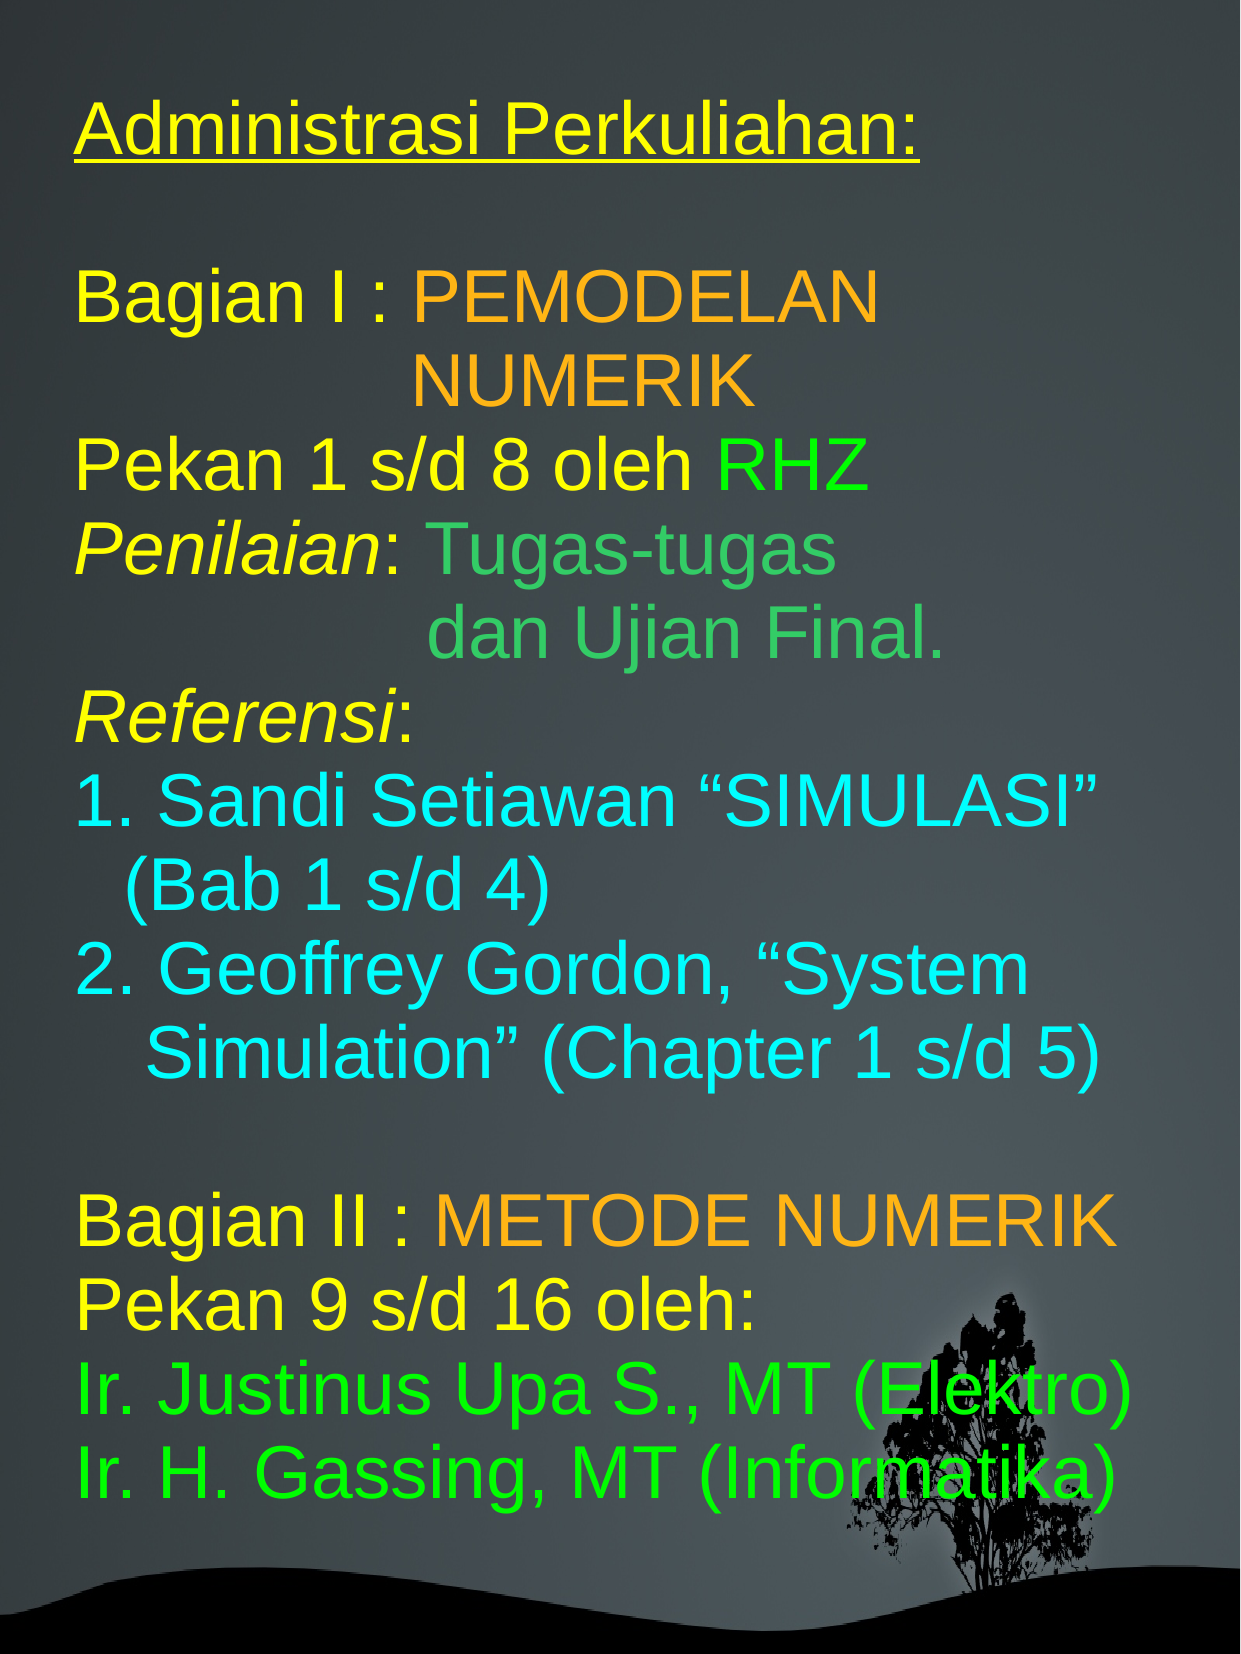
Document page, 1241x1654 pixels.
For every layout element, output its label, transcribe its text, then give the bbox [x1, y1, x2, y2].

text_box Administrasi Perkuliahan: Bagian I : PEMODELAN NUMERIK Pekan 1 s/d 8 oleh RHZ Penilaian: Tugas-tugas dan Ujian Final. Referensi: 1. Sandi Setiawan “SIMULASI” (Bab 1 s/d 4) 2. Geoffrey Gordon, “System Simulation” (Chapter 1 s/d 5) Bagian II : METODE NUMERIK Pekan 9 s/d 16 oleh: Ir. Justinus Upa S., MT (Elektro) Ir. H. Gassing, MT (Informatika) [59, 79, 1211, 1522]
picture [0, 0, 1241, 1654]
